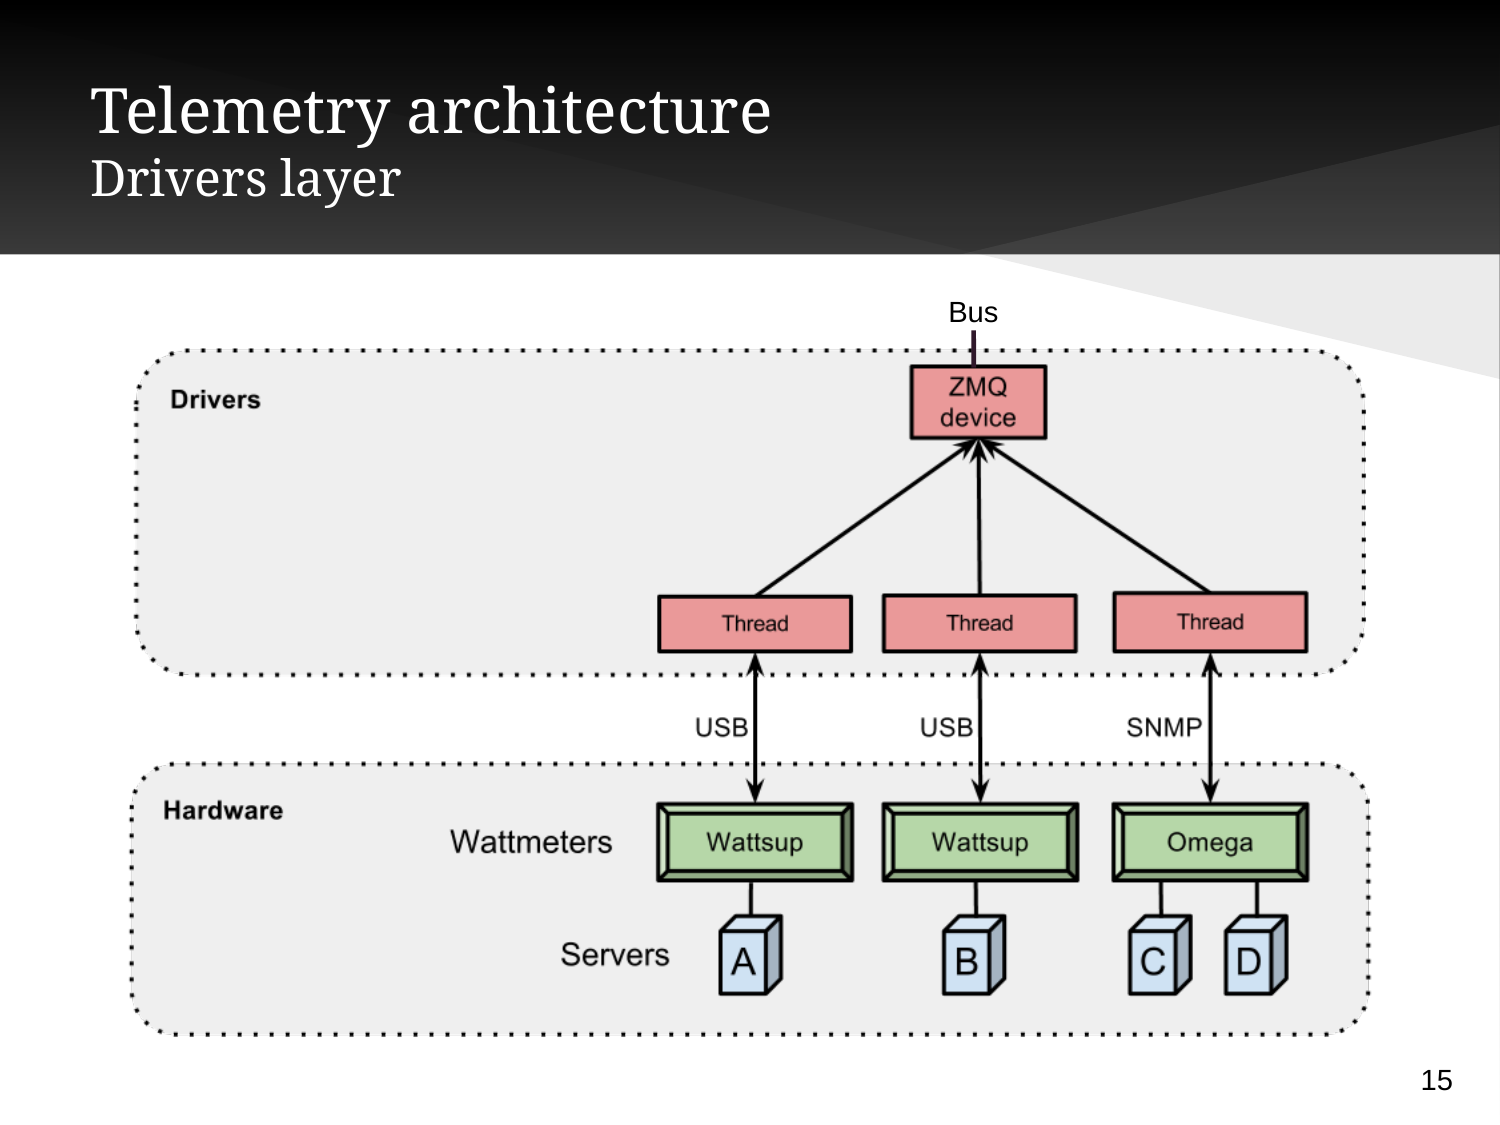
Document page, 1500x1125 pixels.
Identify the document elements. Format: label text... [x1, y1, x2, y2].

picture [102, 330, 1398, 1061]
title Telemetry architecture Drivers layer [75, 45, 1425, 233]
text_box 15 [1405, 1046, 1471, 1097]
text_box Bus [837, 278, 1110, 331]
